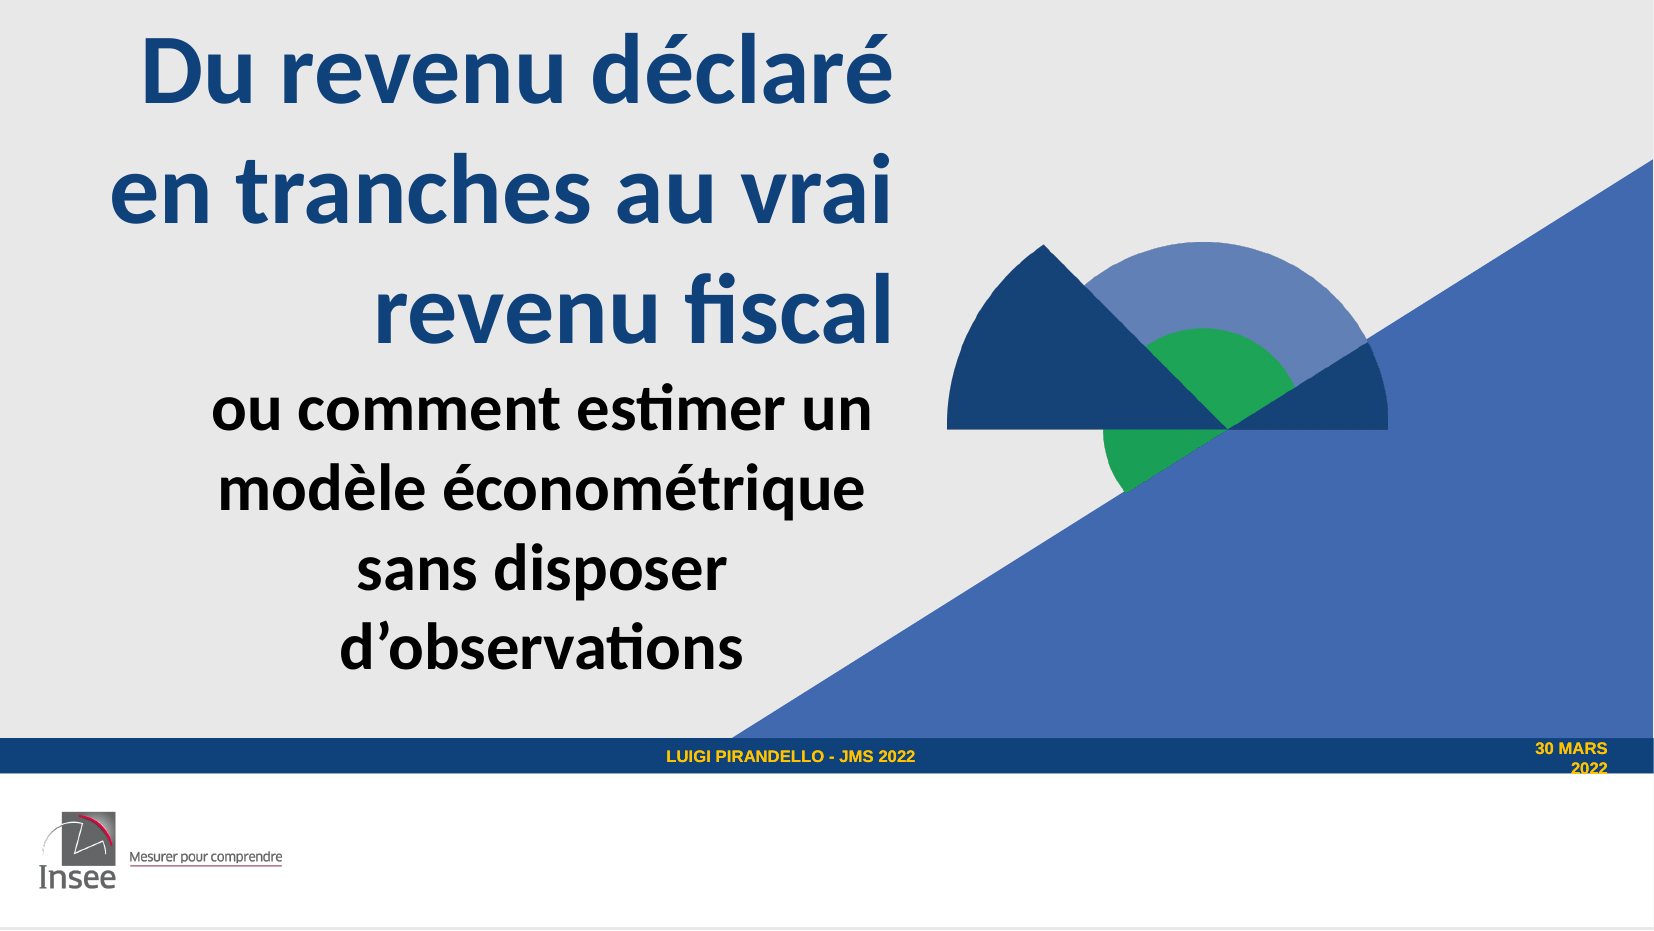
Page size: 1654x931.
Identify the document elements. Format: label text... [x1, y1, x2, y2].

text_box LUIGI PIRANDELLO - JMS 2022 [59, 738, 1535, 774]
text_box 30 Mars 2022 [1535, 738, 1654, 774]
picture [35, 785, 282, 892]
title Du revenu déclaré en tranches au vrai revenu fiscal [109, 0, 939, 364]
subtitle ou comment estimer un modèle économétrique sans disposer d’observations [188, 363, 897, 687]
picture [947, 242, 1388, 493]
